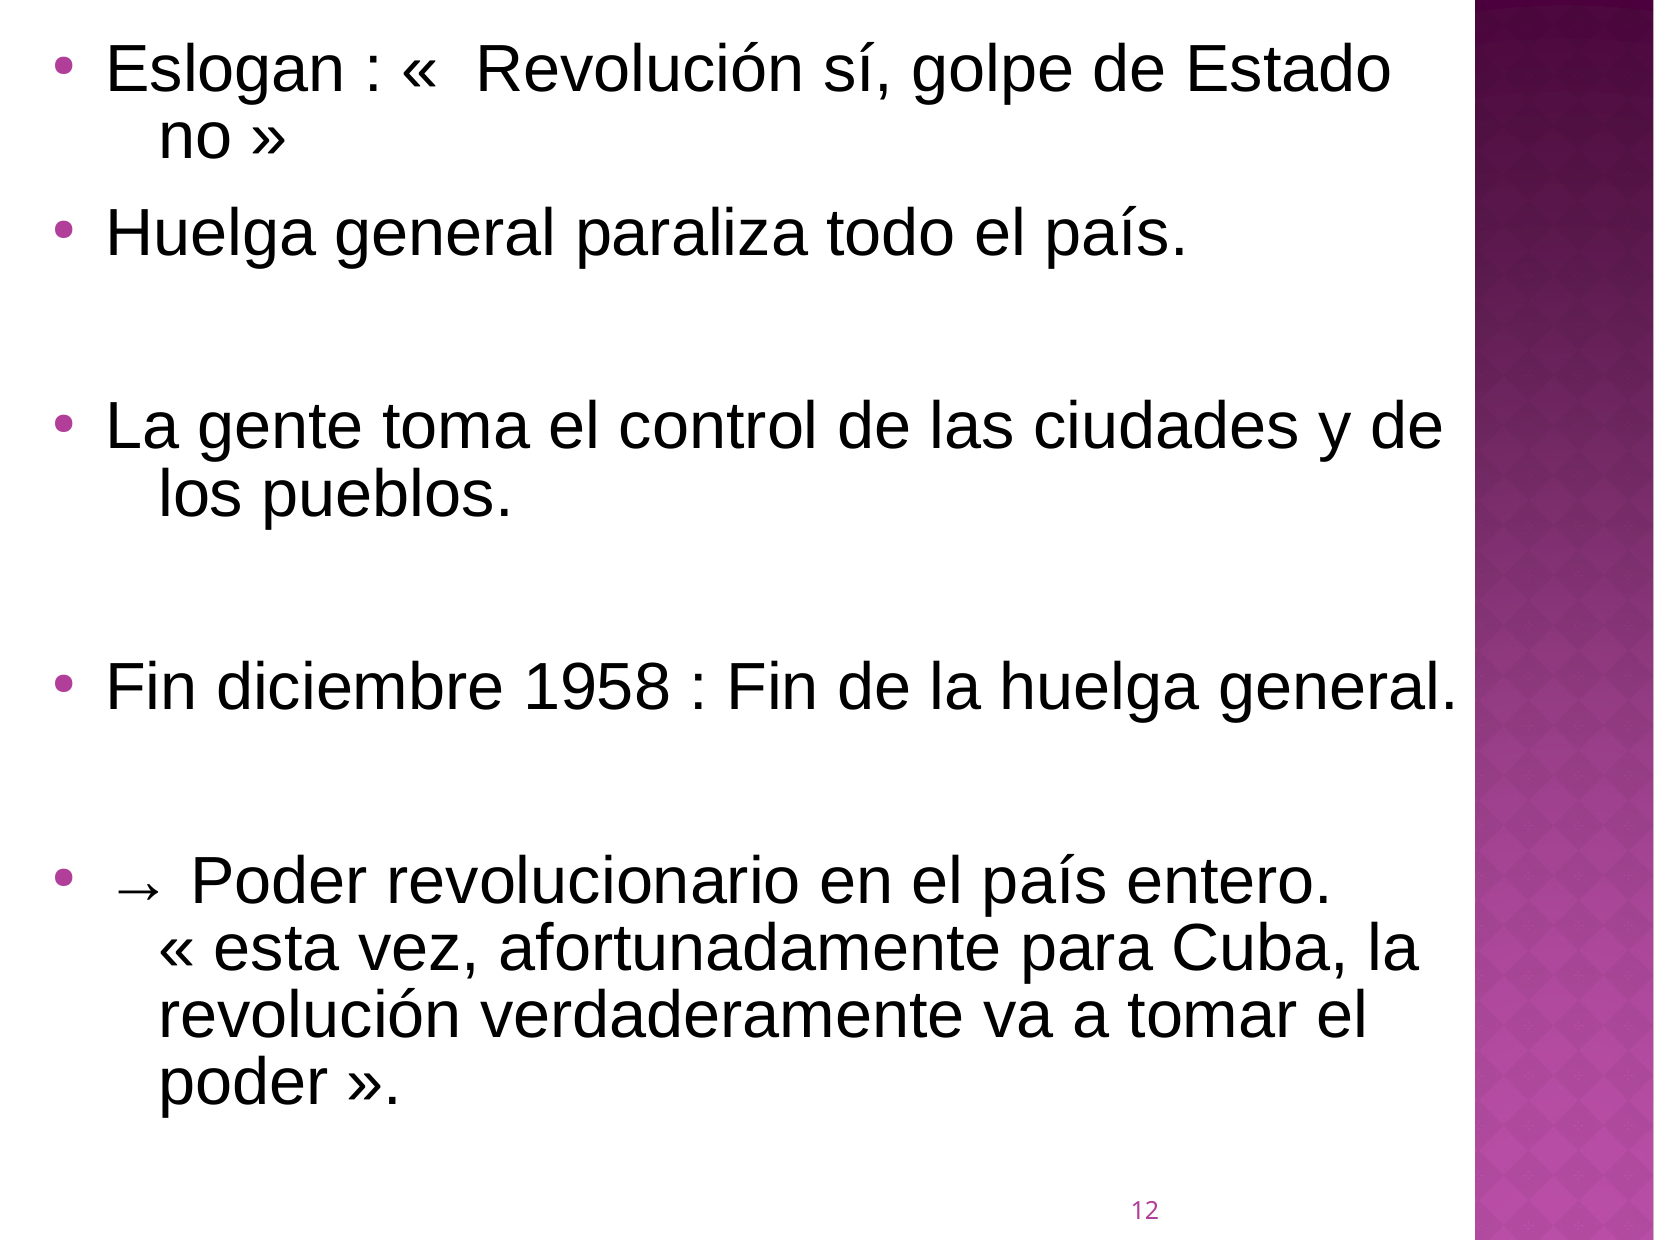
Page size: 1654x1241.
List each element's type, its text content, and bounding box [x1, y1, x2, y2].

picture [1474, 0, 1654, 1241]
text_box <numéro> [1130, 1185, 1237, 1227]
list Eslogan : « Revolución sí, golpe de Estado no » Huelga general paraliza todo el país. La gente toma el control de las ciudades y de los pueblos. Fin diciembre 1958 : Fin de la huelga general. → Poder revolucionario en el país entero. « esta vez, afortunadamente para Cuba, la revolución verdaderamente va a tomar el poder ». [0, 29, 1489, 1170]
